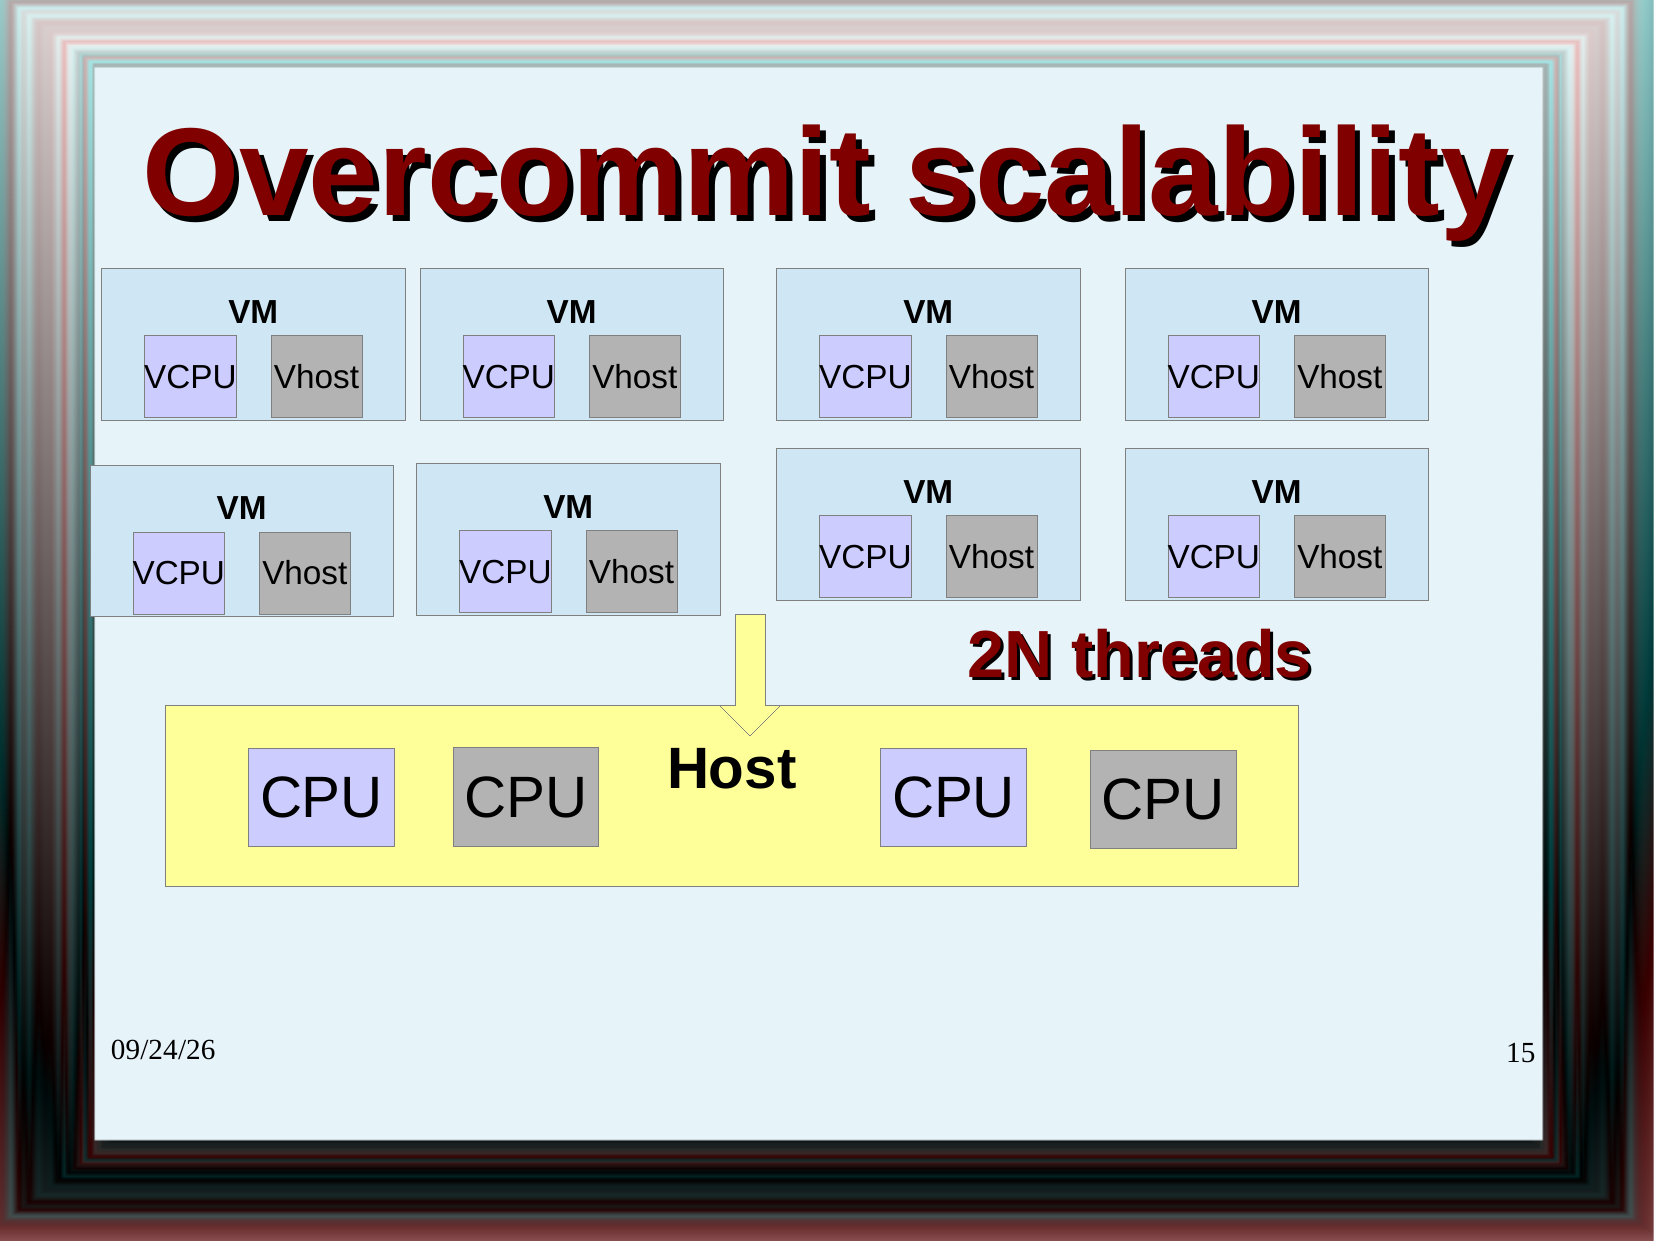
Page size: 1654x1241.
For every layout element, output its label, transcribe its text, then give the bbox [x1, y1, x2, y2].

text_box Vhost [586, 530, 678, 613]
text_box VM [776, 448, 1081, 601]
text_box [720, 614, 781, 736]
text_box VM [420, 268, 724, 421]
text_box VCPU [133, 532, 225, 615]
text_box VM [776, 268, 1081, 421]
text_box VM [1125, 448, 1429, 601]
title 2N threads [945, 615, 1336, 694]
text_box VM [1125, 268, 1429, 421]
text_box Vhost [589, 335, 681, 418]
text_box VCPU [144, 335, 237, 418]
text_box CPU [880, 748, 1027, 847]
text_box VM [90, 465, 394, 617]
text_box VM [416, 463, 721, 616]
picture [0, 0, 1654, 1241]
text_box VCPU [1168, 335, 1260, 418]
text_box Vhost [946, 515, 1038, 598]
text_box CPU [453, 747, 599, 847]
text_box VCPU [1168, 515, 1260, 598]
text_box Vhost [1294, 335, 1386, 418]
text_box VCPU [463, 335, 555, 418]
text_box Vhost [271, 335, 363, 418]
text_box Vhost [1294, 515, 1386, 598]
text_box CPU [1090, 750, 1237, 849]
title Overcommit scalability [118, 95, 1536, 250]
text_box VCPU [459, 530, 552, 613]
text_box CPU [248, 748, 395, 847]
text_box VM [101, 268, 406, 421]
text_box Vhost [259, 532, 351, 615]
text_box VCPU [819, 515, 912, 598]
text_box Vhost [946, 335, 1038, 418]
text_box Host [165, 705, 1299, 887]
text_box VCPU [819, 335, 912, 418]
